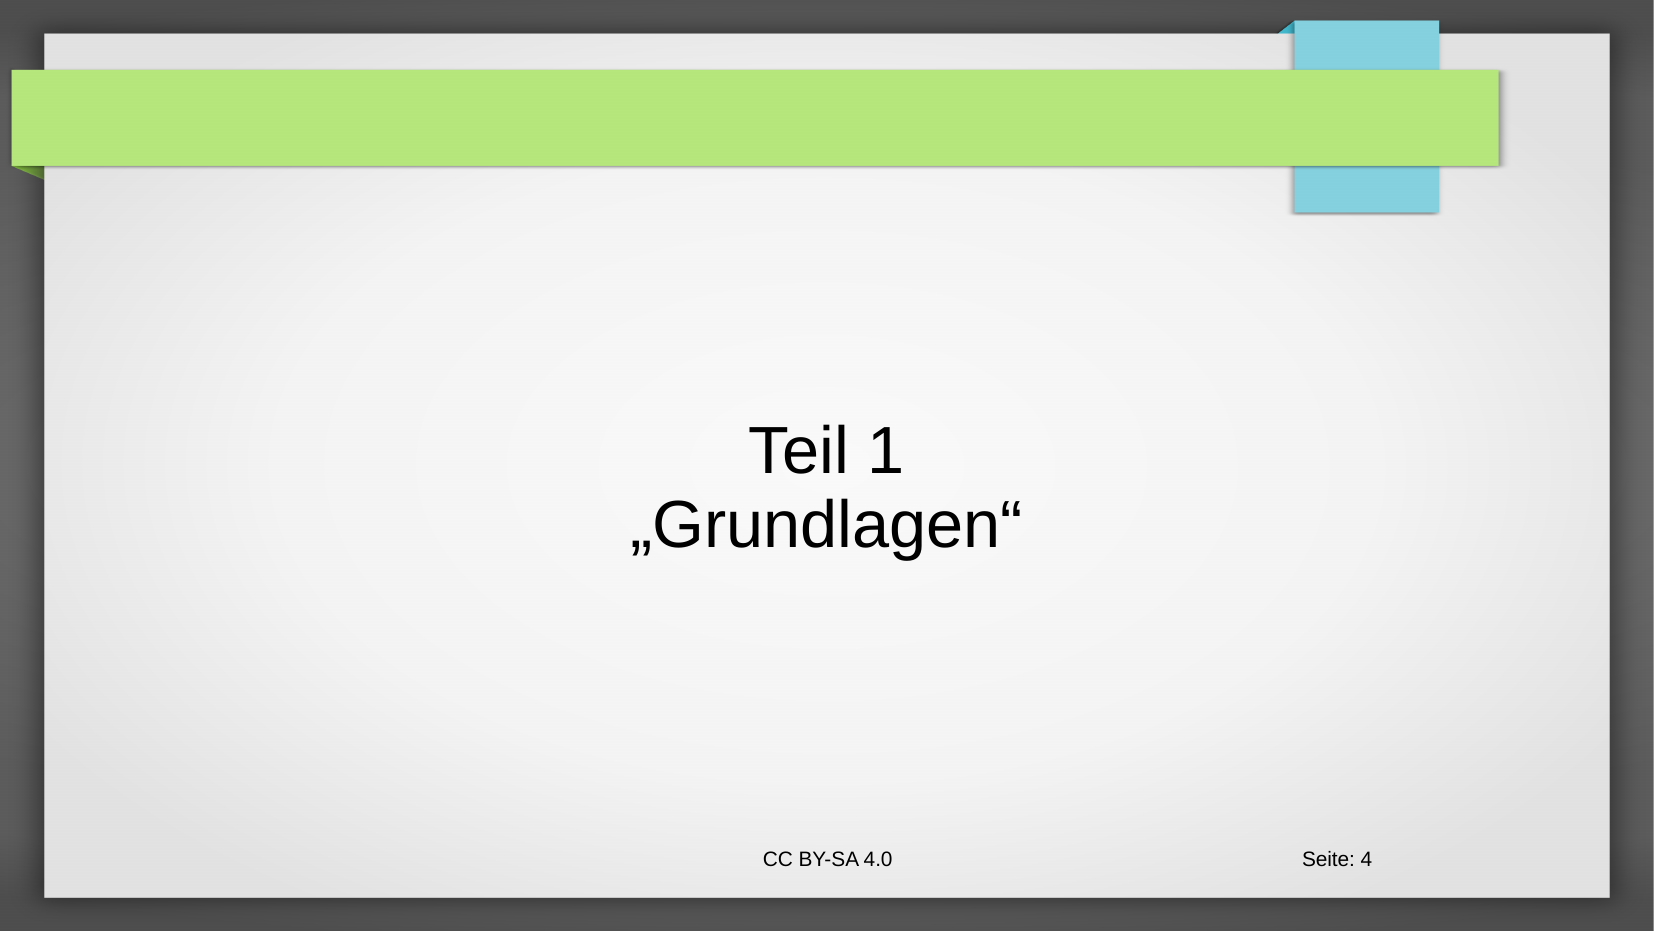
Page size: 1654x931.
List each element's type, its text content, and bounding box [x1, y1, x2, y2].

subtitle Teil 1 „Grundlagen“ [82, 217, 1571, 758]
picture [0, 0, 1654, 931]
